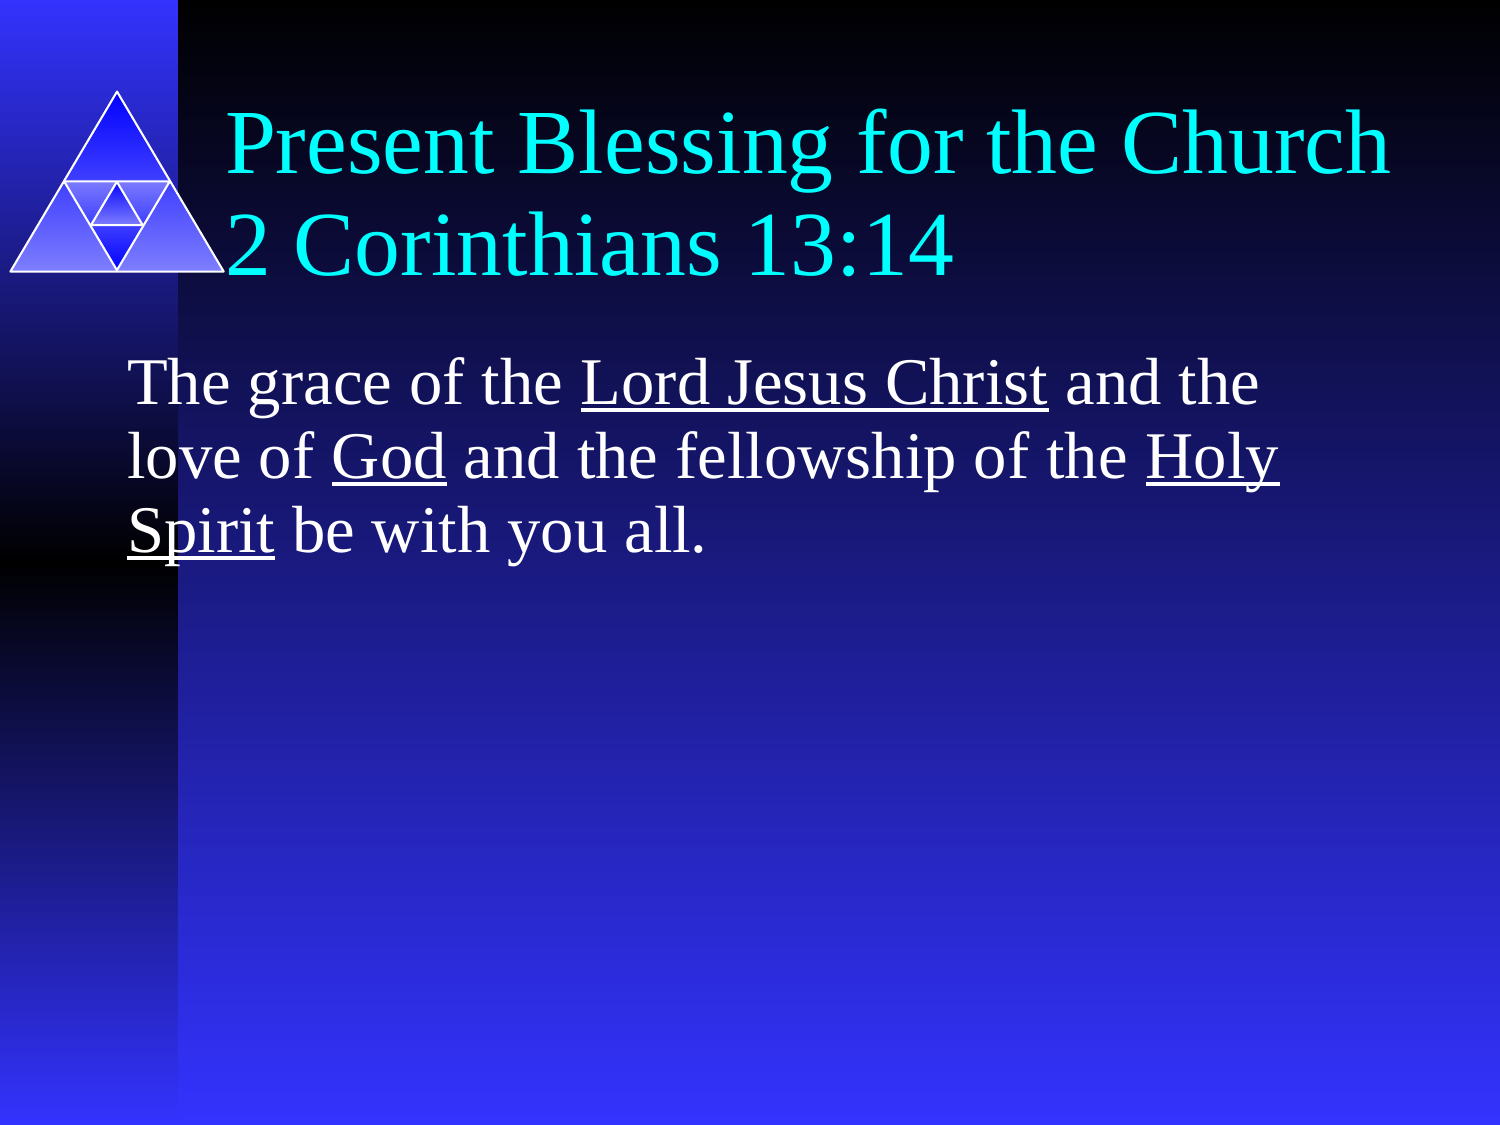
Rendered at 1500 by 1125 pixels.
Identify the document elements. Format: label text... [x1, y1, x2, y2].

title Present Blessing for the Church 2 Corinthians 13:14 [225, 91, 1463, 296]
text_box The grace of the Lord Jesus Christ and the love of God and the fellowship of the Holy Spirit be with you all. [112, 337, 1388, 805]
